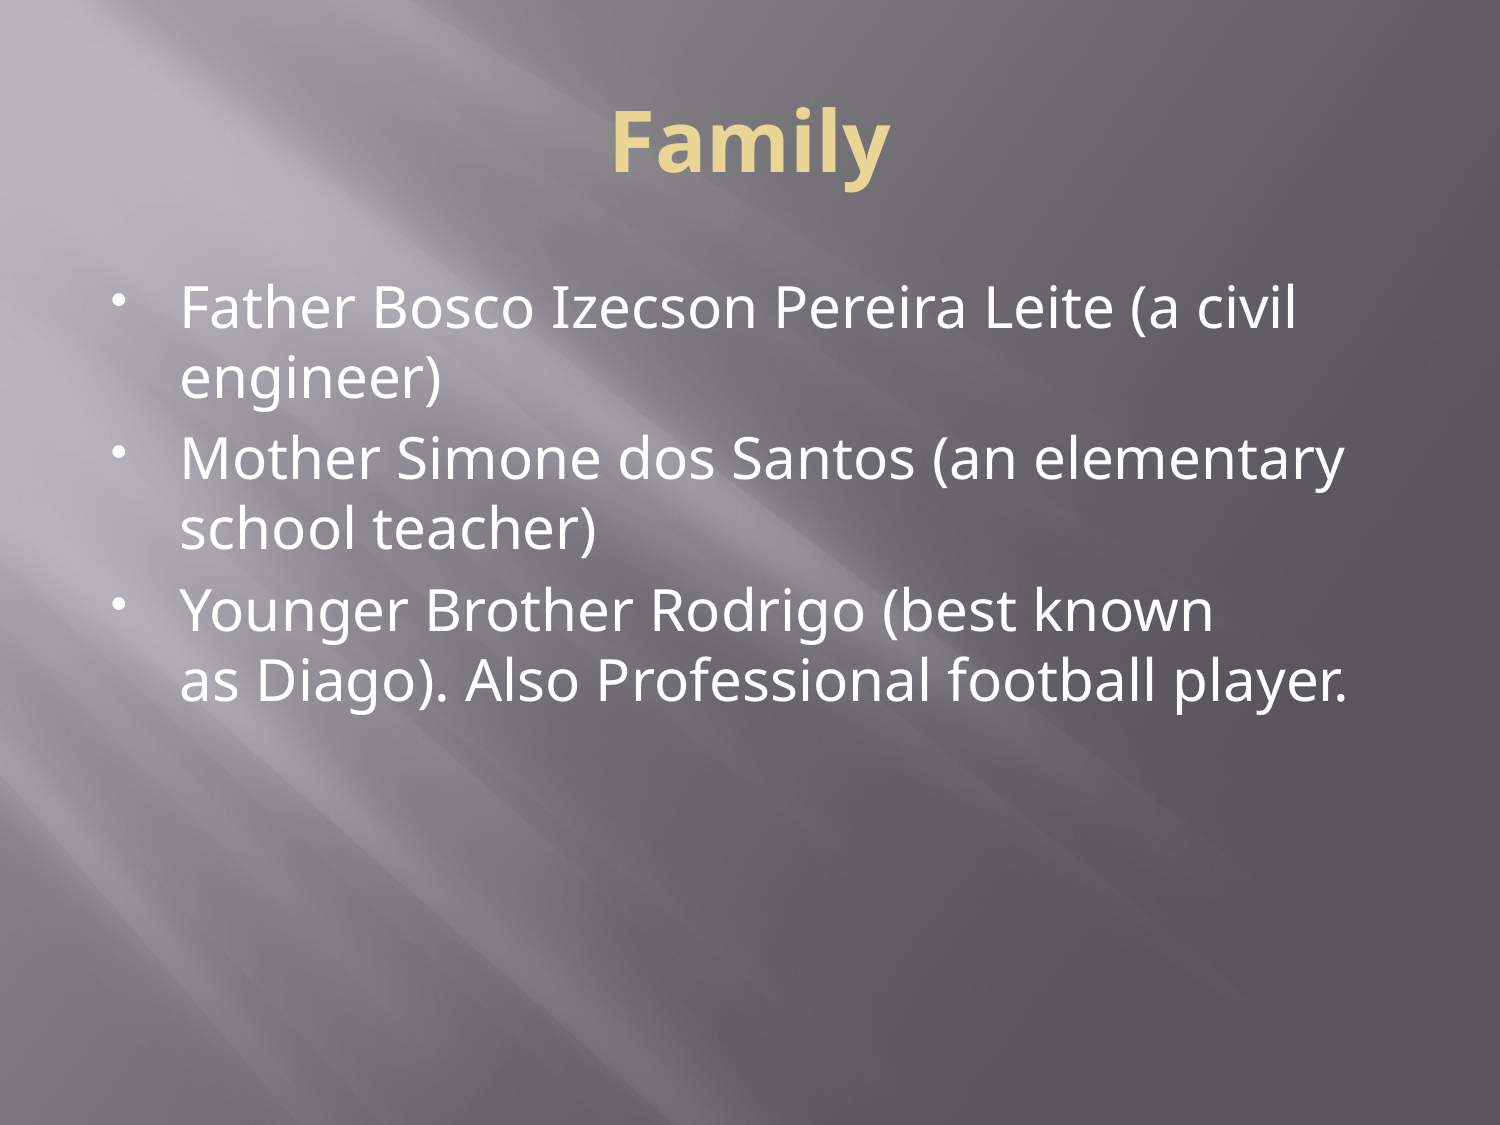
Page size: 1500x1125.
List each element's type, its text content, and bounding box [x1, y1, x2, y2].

list Father Bosco Izecson Pereira Leite (a civil engineer) Mother Simone dos Santos (an elementary school teacher) Younger Brother Rodrigo (best known as Diago). Also Professional football player. [75, 262, 1425, 1035]
picture [0, 0, 1500, 1125]
title Family [75, 45, 1425, 233]
